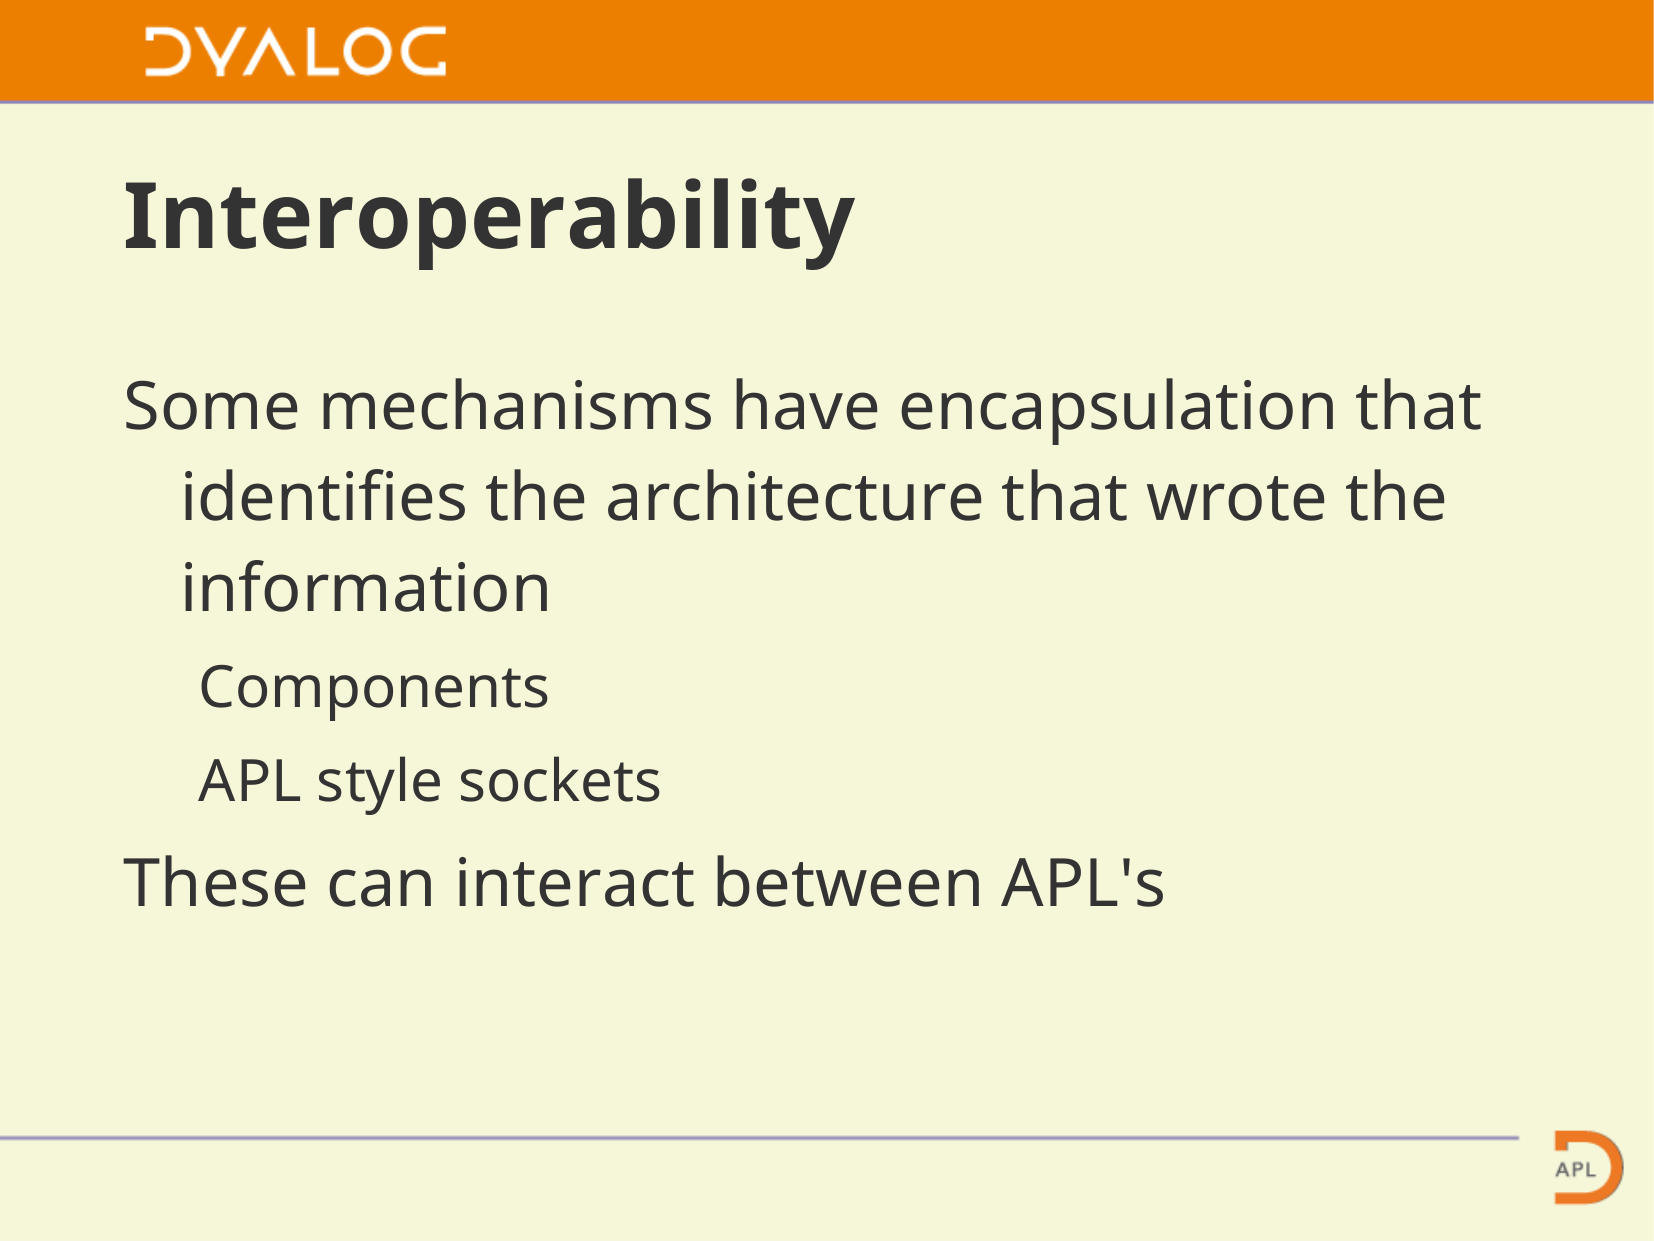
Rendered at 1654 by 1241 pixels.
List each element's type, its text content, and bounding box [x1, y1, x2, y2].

title Interoperability [124, 83, 1530, 344]
list Some mechanisms have encapsulation that identifies the architecture that wrote the information Components APL style sockets These can interact between APL's [124, 358, 1530, 1103]
picture [0, 0, 1654, 1241]
